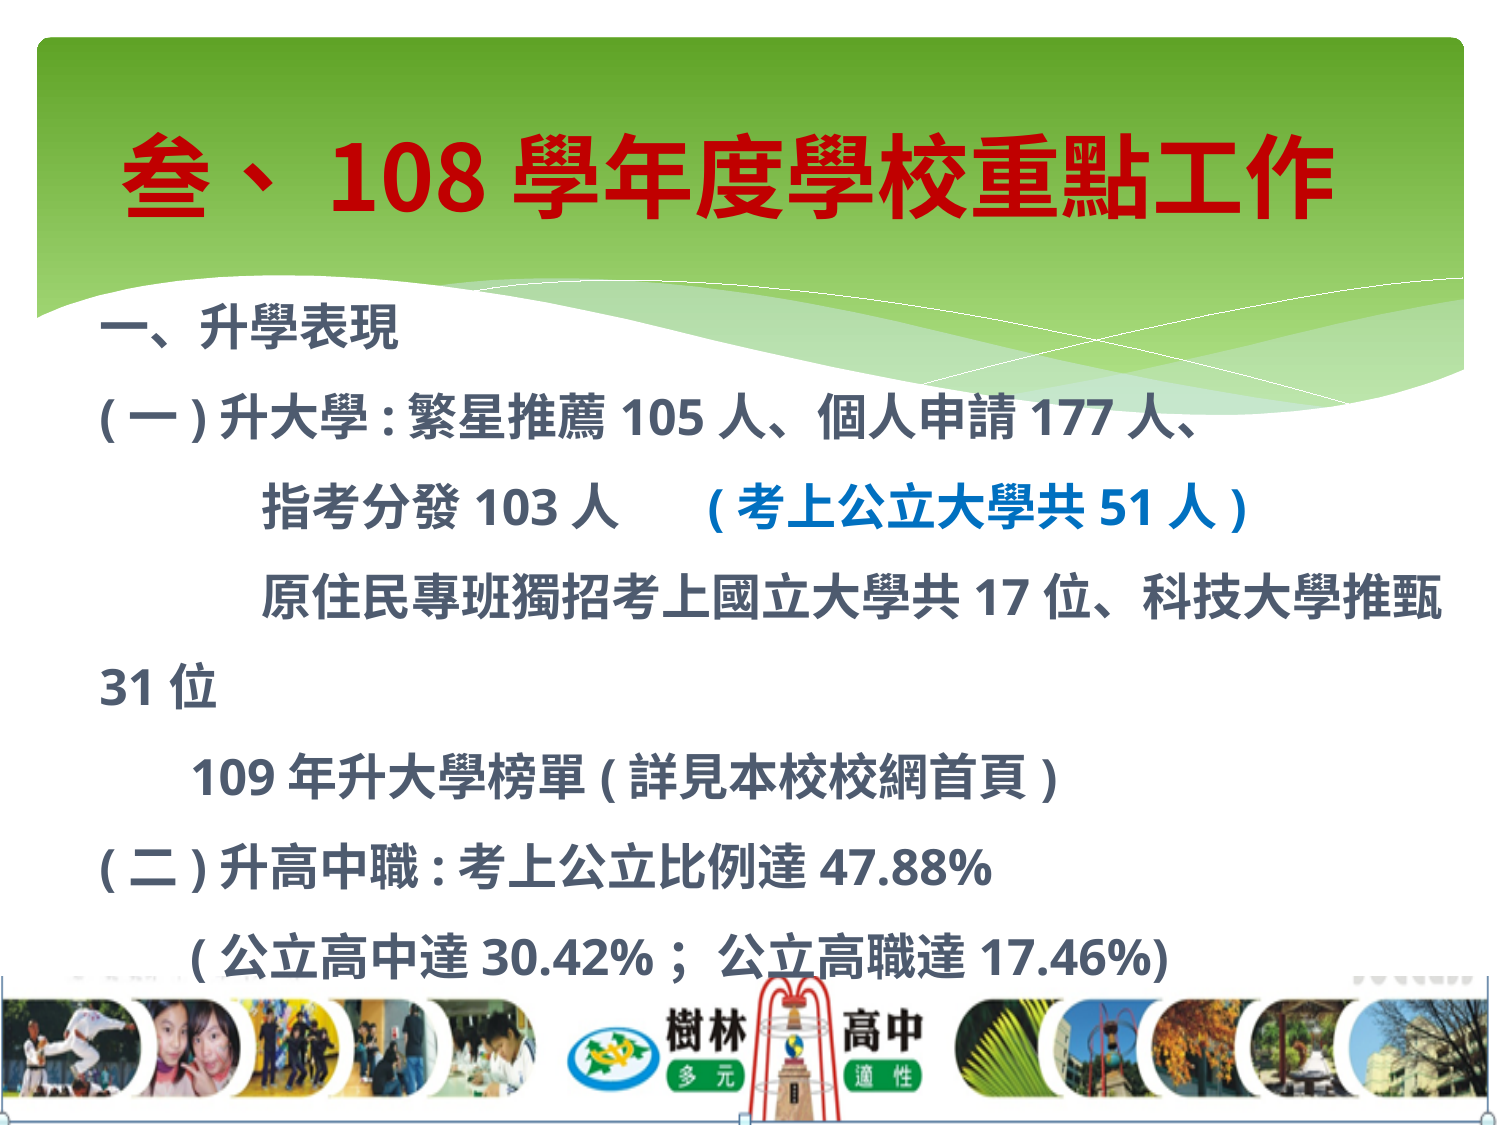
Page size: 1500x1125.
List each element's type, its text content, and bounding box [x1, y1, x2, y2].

picture [0, 976, 1500, 1125]
title 叁、108學年度學校重點工作 [53, 72, 1404, 278]
text_box 一、升學表現 (一)升大學:繁星推薦105人、個人申請177人、 指考分發103人 (考上公立大學共51人) 原住民專班獨招考上國立大學共17位、科技大學推甄31位 109年升大學榜單(詳見本校校網首頁) (二)升高中職:考上公立比例達47.88% (公立高中達30.42%；公立高職達17.46%) [84, 258, 1483, 993]
